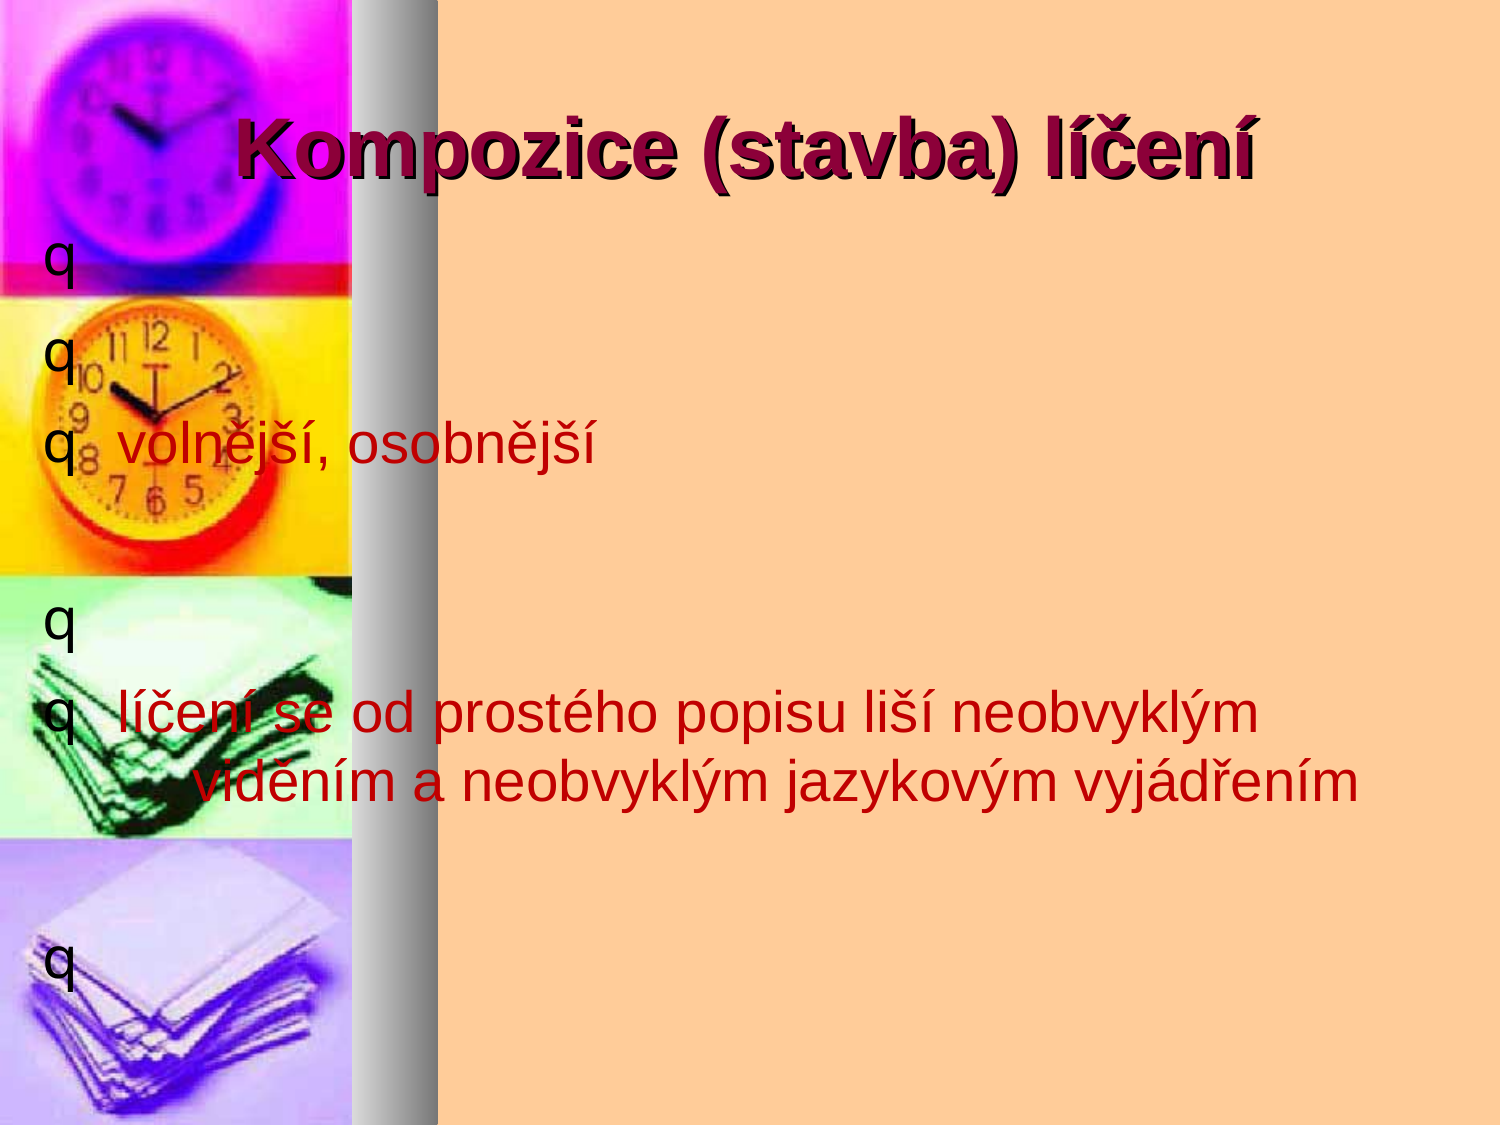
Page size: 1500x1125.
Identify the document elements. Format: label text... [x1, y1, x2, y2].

title Kompozice (stavba) líčení [59, 84, 1430, 201]
list volnější, osobnější líčení se od prostého popisu liší neobvyklým viděním a neobvyklým jazykovým vyjádřením [27, 205, 1476, 1093]
